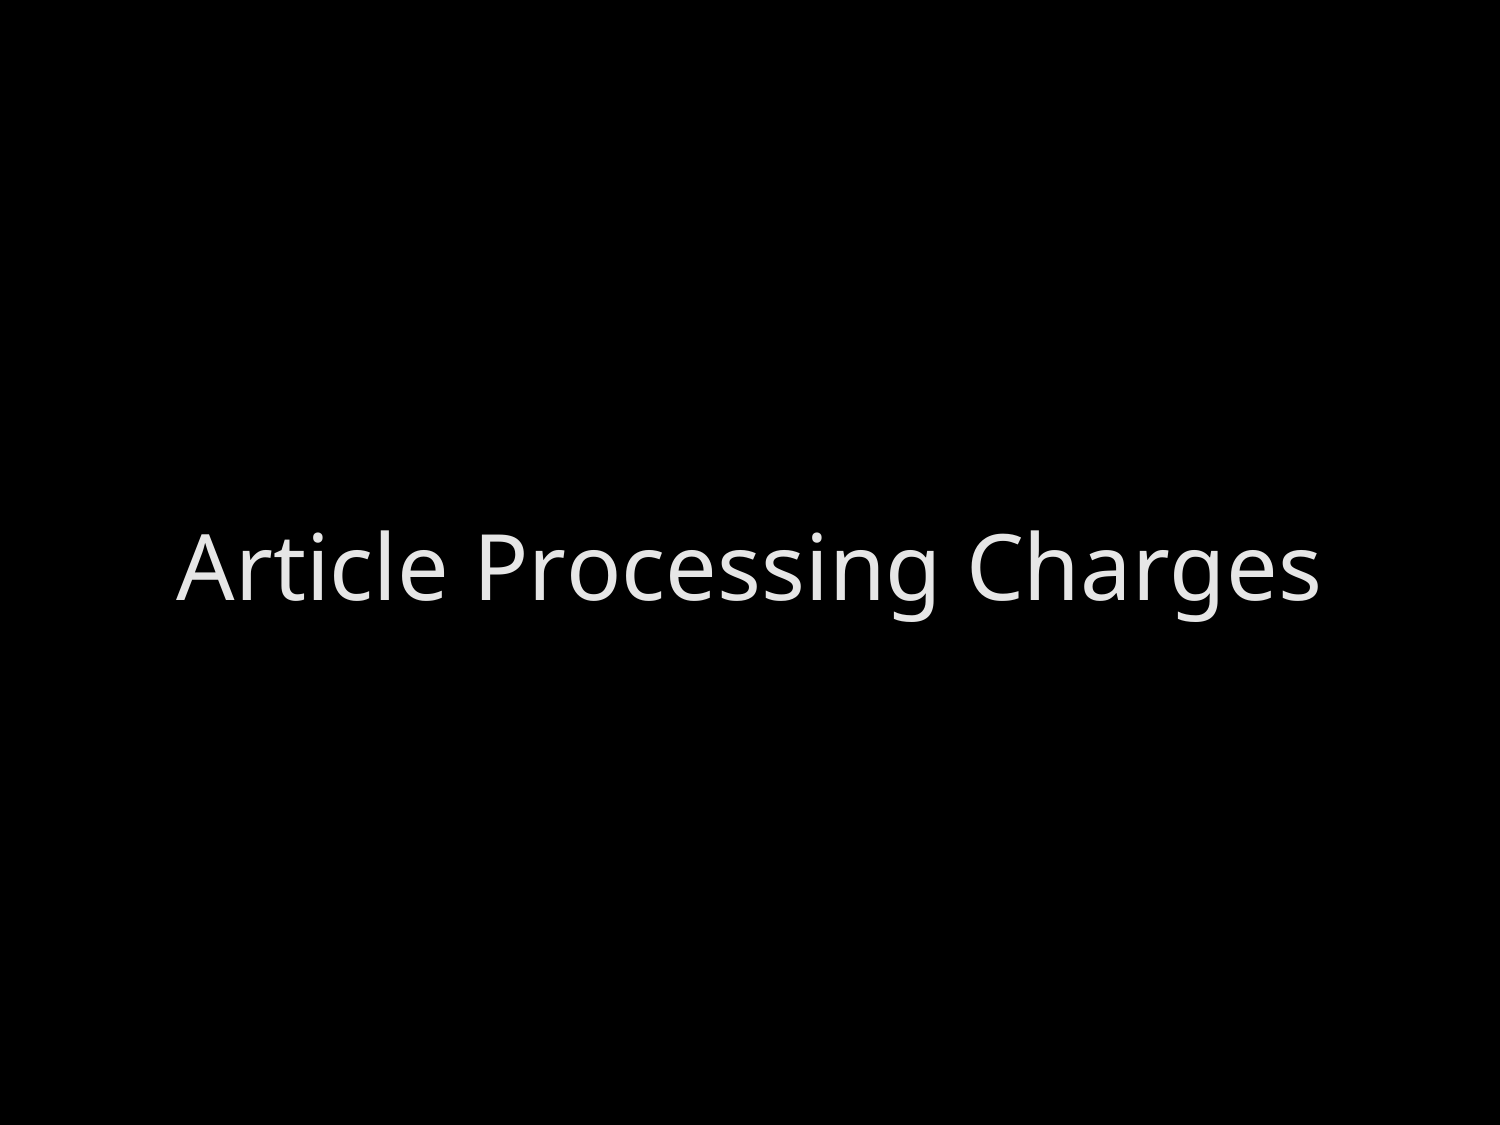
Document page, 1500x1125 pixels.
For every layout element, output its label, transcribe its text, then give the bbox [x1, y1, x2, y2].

subtitle Article Processing Charges [109, 112, 1391, 1013]
